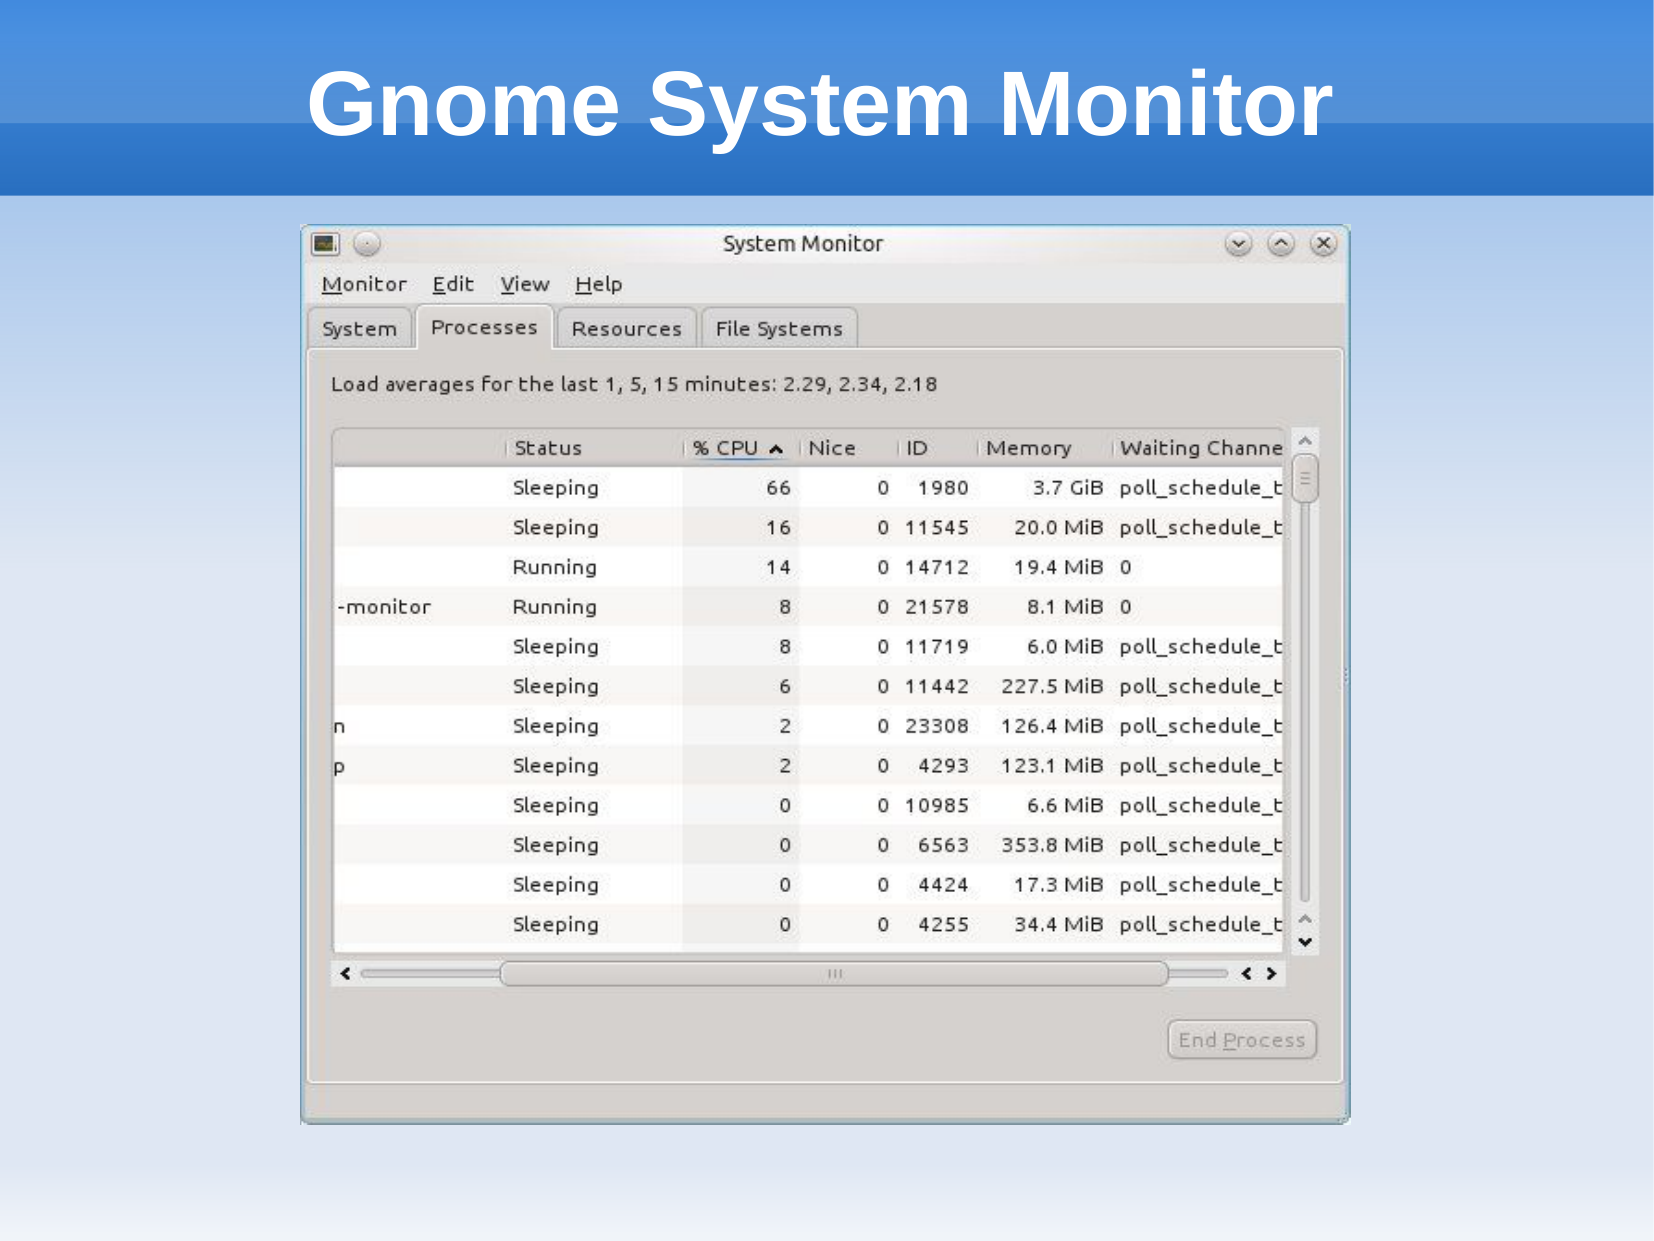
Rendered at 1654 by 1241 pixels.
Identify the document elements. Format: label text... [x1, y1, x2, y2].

picture [0, 0, 1654, 1241]
title Gnome System Monitor [76, 0, 1565, 208]
